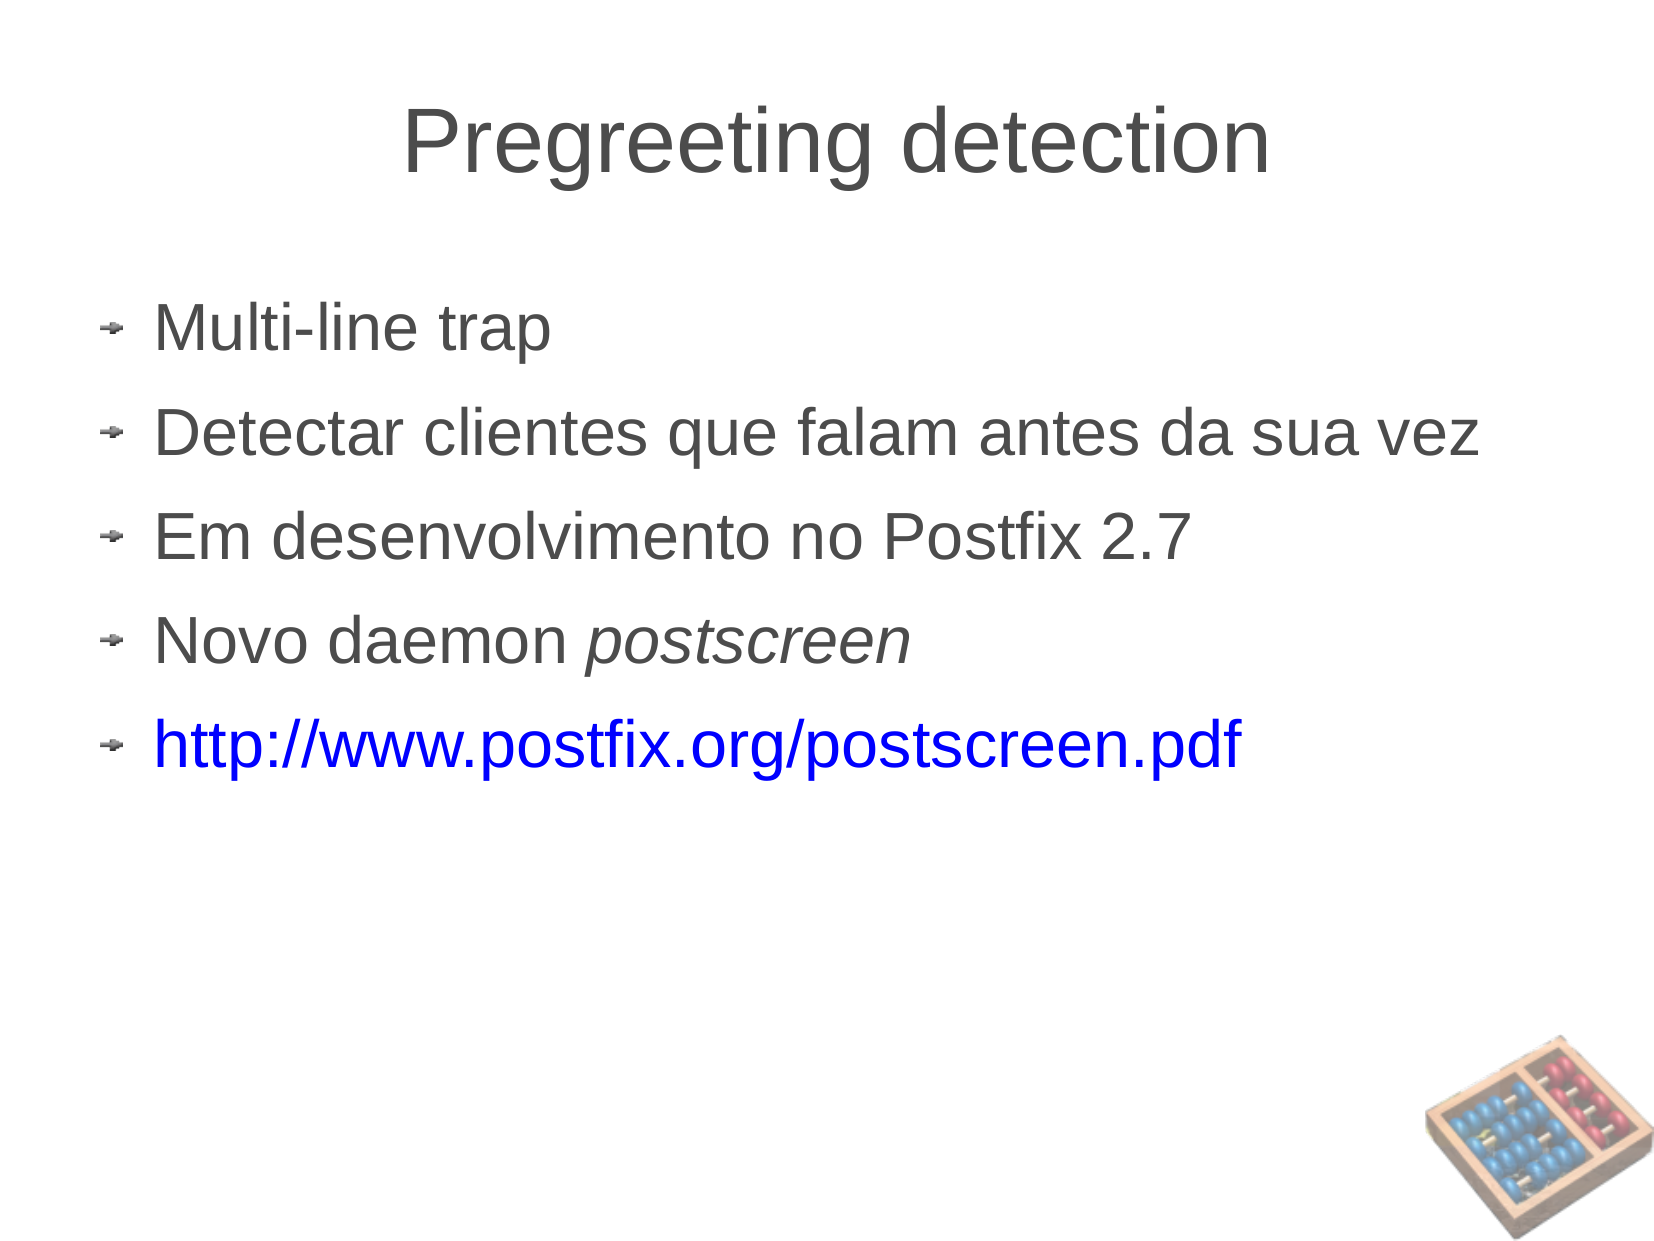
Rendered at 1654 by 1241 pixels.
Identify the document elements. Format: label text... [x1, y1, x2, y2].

list Multi-line trap Detectar clientes que falam antes da sua vez Em desenvolvimento no Postfix 2.7 Novo daemon postscreen http://www.postfix.org/postscreen.pdf [82, 290, 1571, 1109]
title Pregreeting detection [75, 37, 1601, 245]
